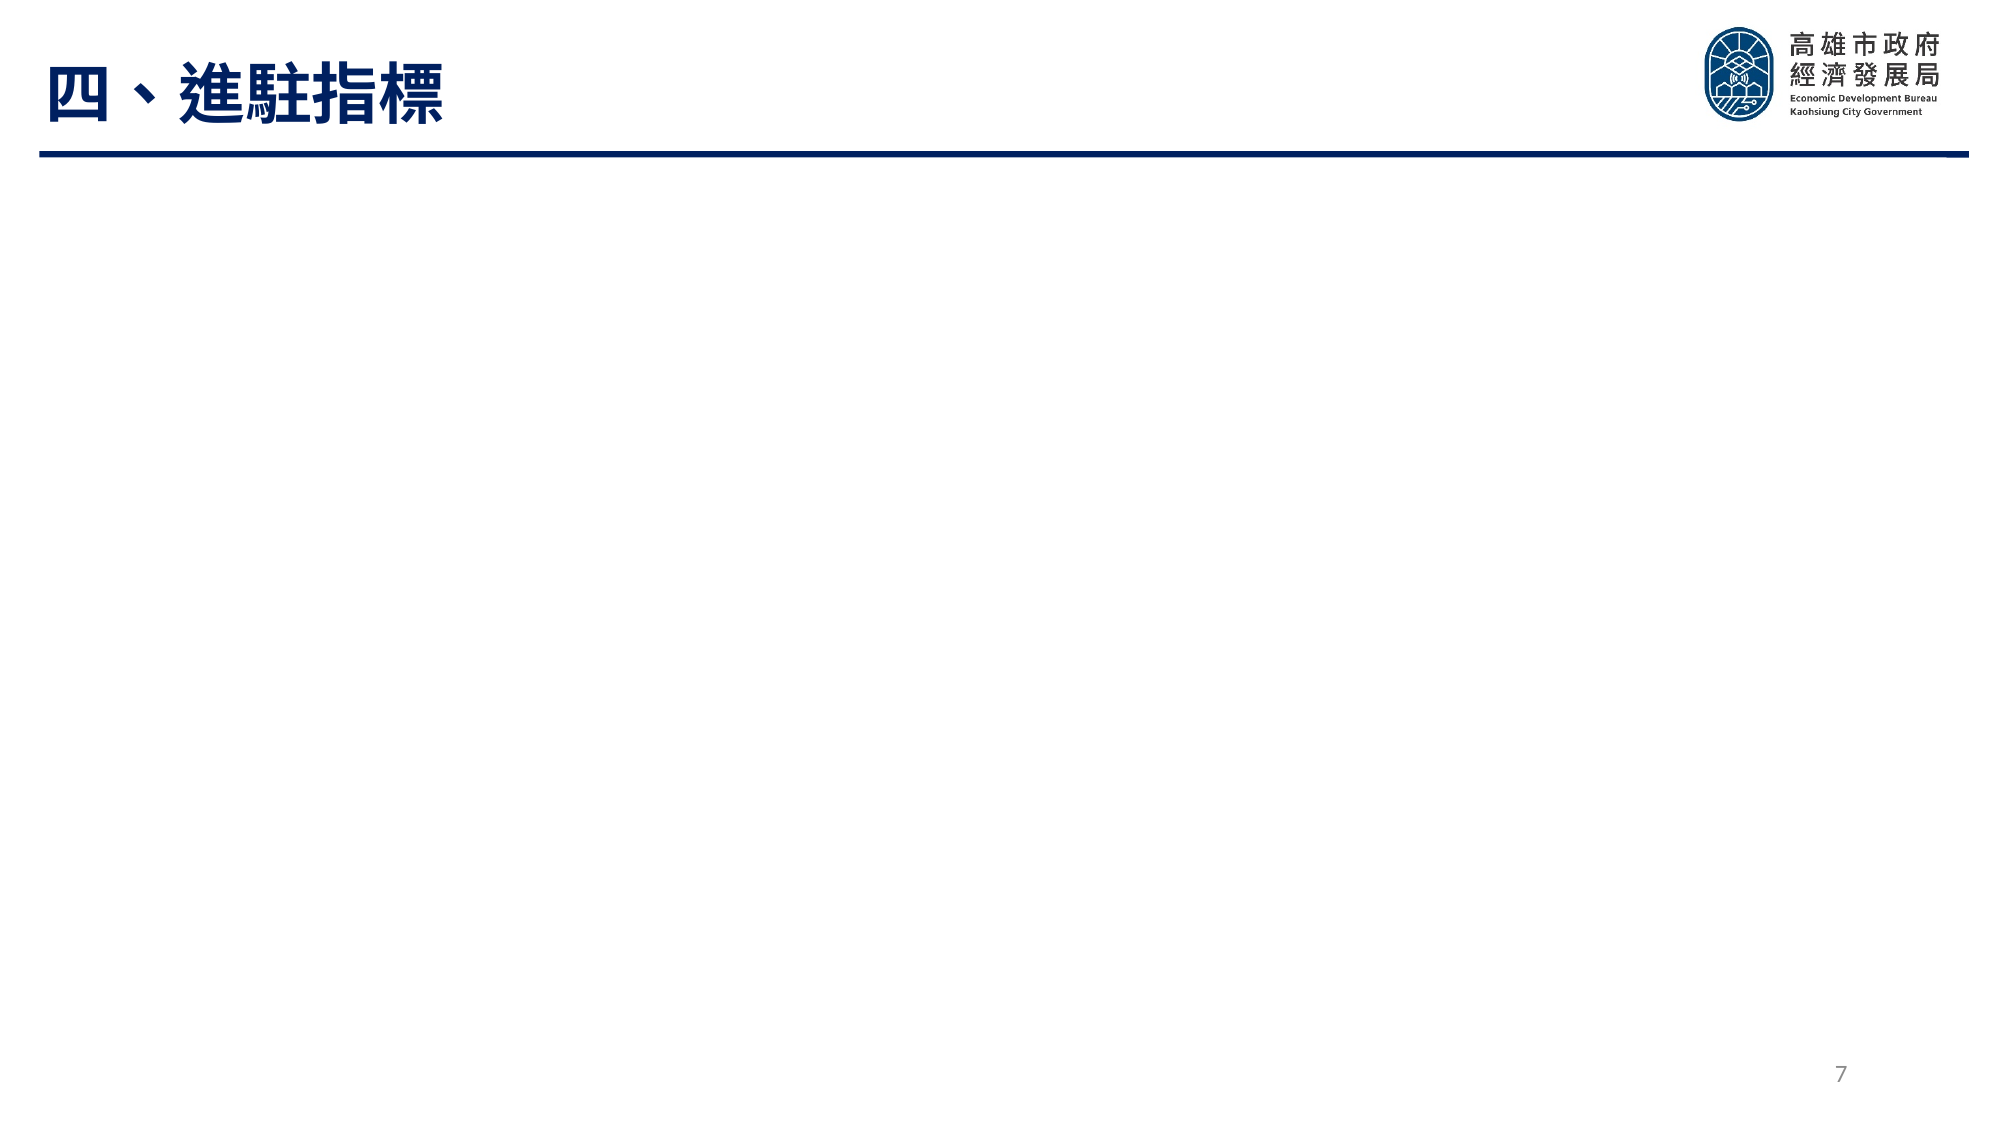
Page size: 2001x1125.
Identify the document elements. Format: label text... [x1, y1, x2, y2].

text_box 四、進駐指標 [29, 16, 1978, 168]
picture [1662, 7, 1969, 148]
slide_number <編號> [1412, 1042, 1863, 1103]
